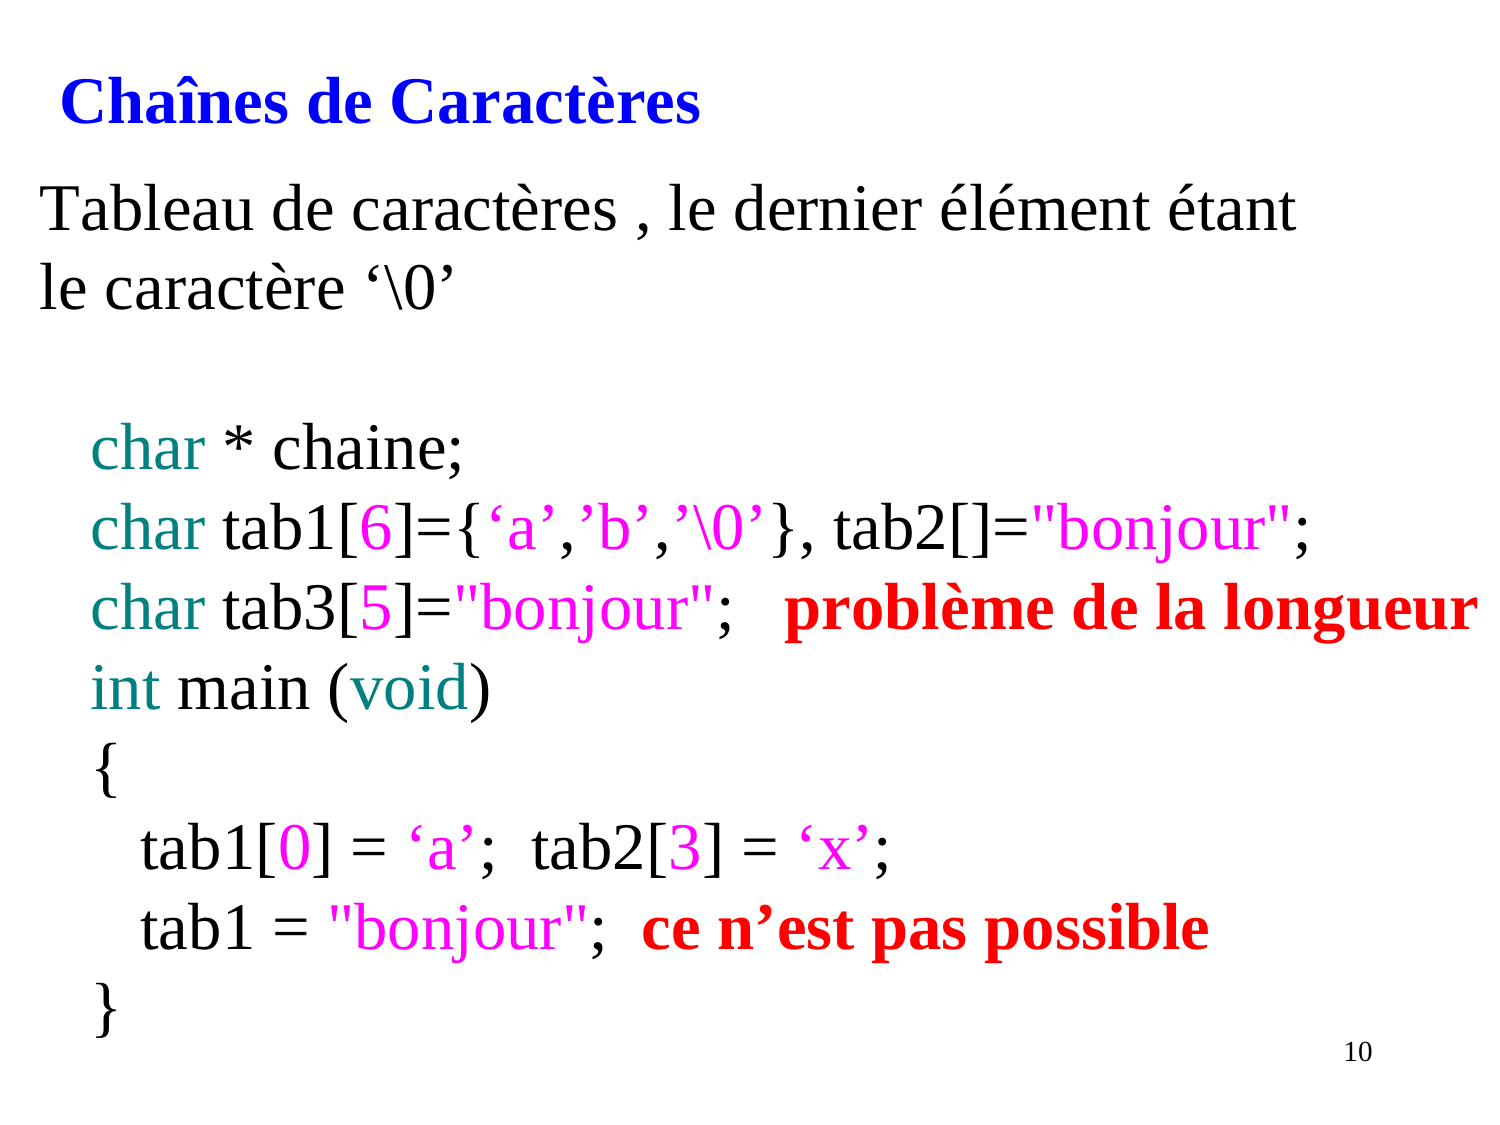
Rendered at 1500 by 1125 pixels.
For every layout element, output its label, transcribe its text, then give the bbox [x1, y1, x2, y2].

text_box Tableau de caractères , le dernier élément étant le caractère ‘\0’ char * chaine; char tab1[6]={‘a’,’b’,’\0’}, tab2[]="bonjour"; char tab3[5]="bonjour"; problème de la longueur int main (void) { tab1[0] = ‘a’; tab2[3] = ‘x’; tab1 = "bonjour"; ce n’est pas possible } [25, 155, 1496, 1051]
text_box Chaînes de Caractères [45, 49, 718, 145]
